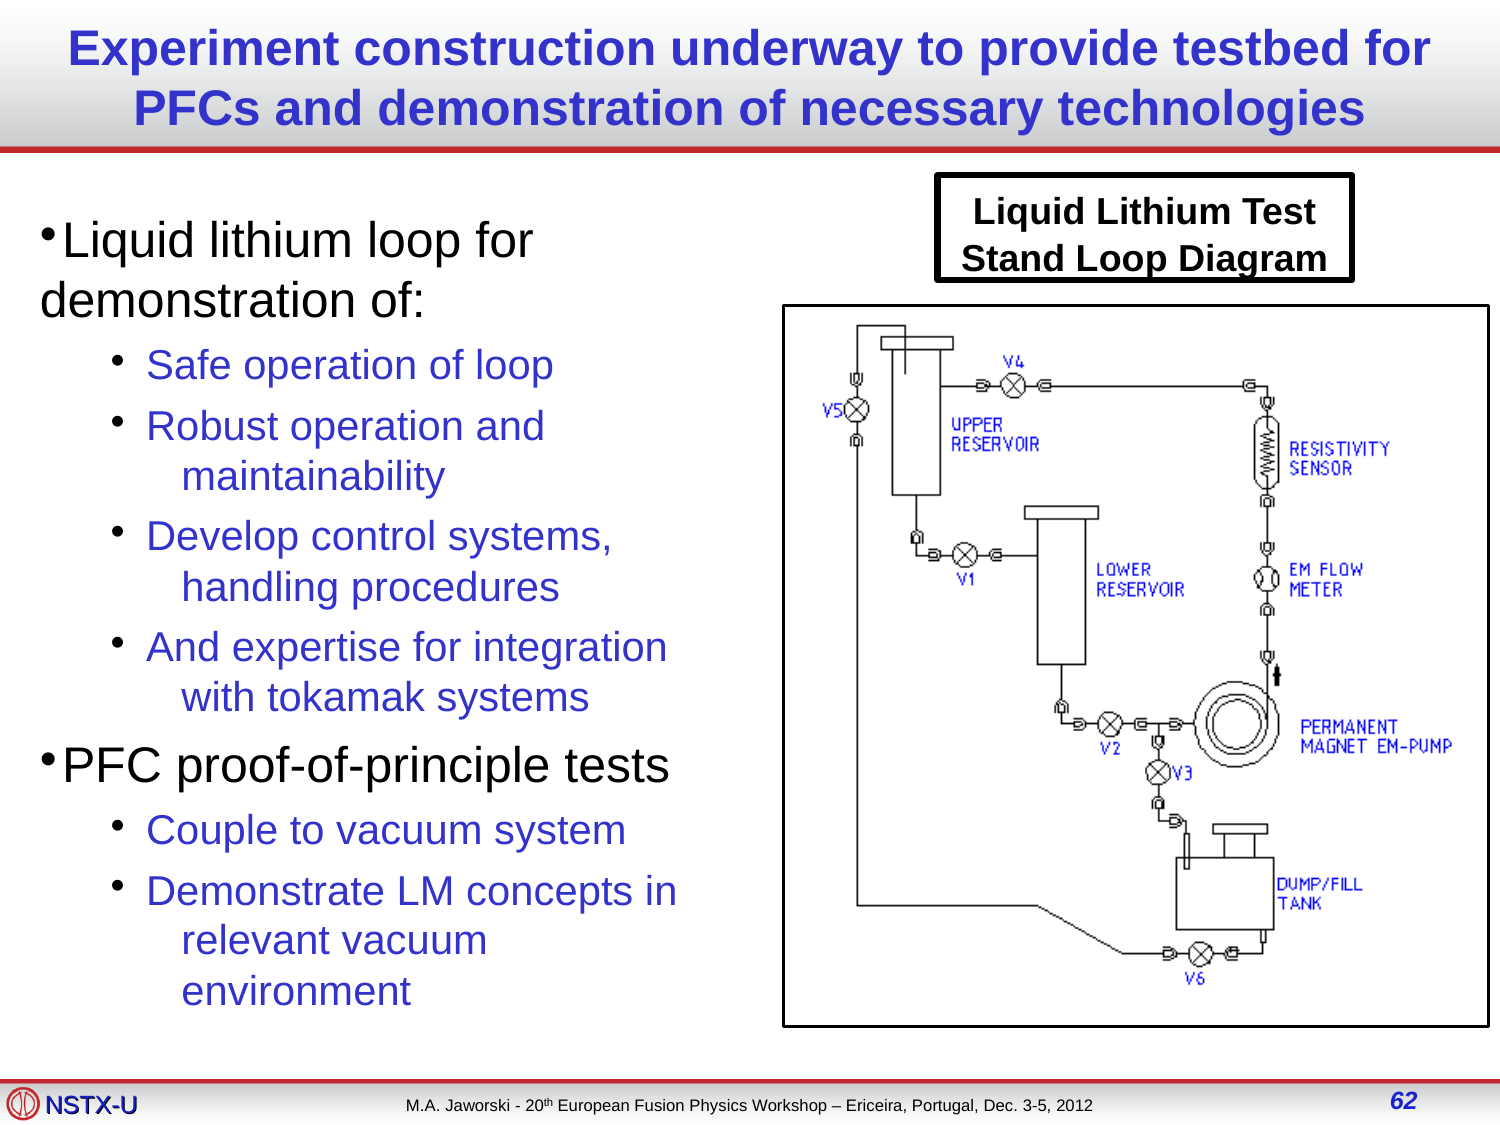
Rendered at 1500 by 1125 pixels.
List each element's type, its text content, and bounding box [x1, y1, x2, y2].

text_box Liquid Lithium Test Stand Loop Diagram [937, 175, 1353, 281]
text_box 62 [1374, 1076, 1500, 1124]
picture [785, 307, 1487, 1025]
list Liquid lithium loop for demonstration of: Safe operation of loop Robust operation and maintainability Develop control systems, handling procedures And expertise for integration with tokamak systems PFC proof-of-principle tests Couple to vacuum system Demonstrate LM concepts in relevant vacuum environment [24, 200, 727, 1051]
title Experiment construction underway to provide testbed for PFCs and demonstration of necessary technologies [0, 0, 1500, 158]
